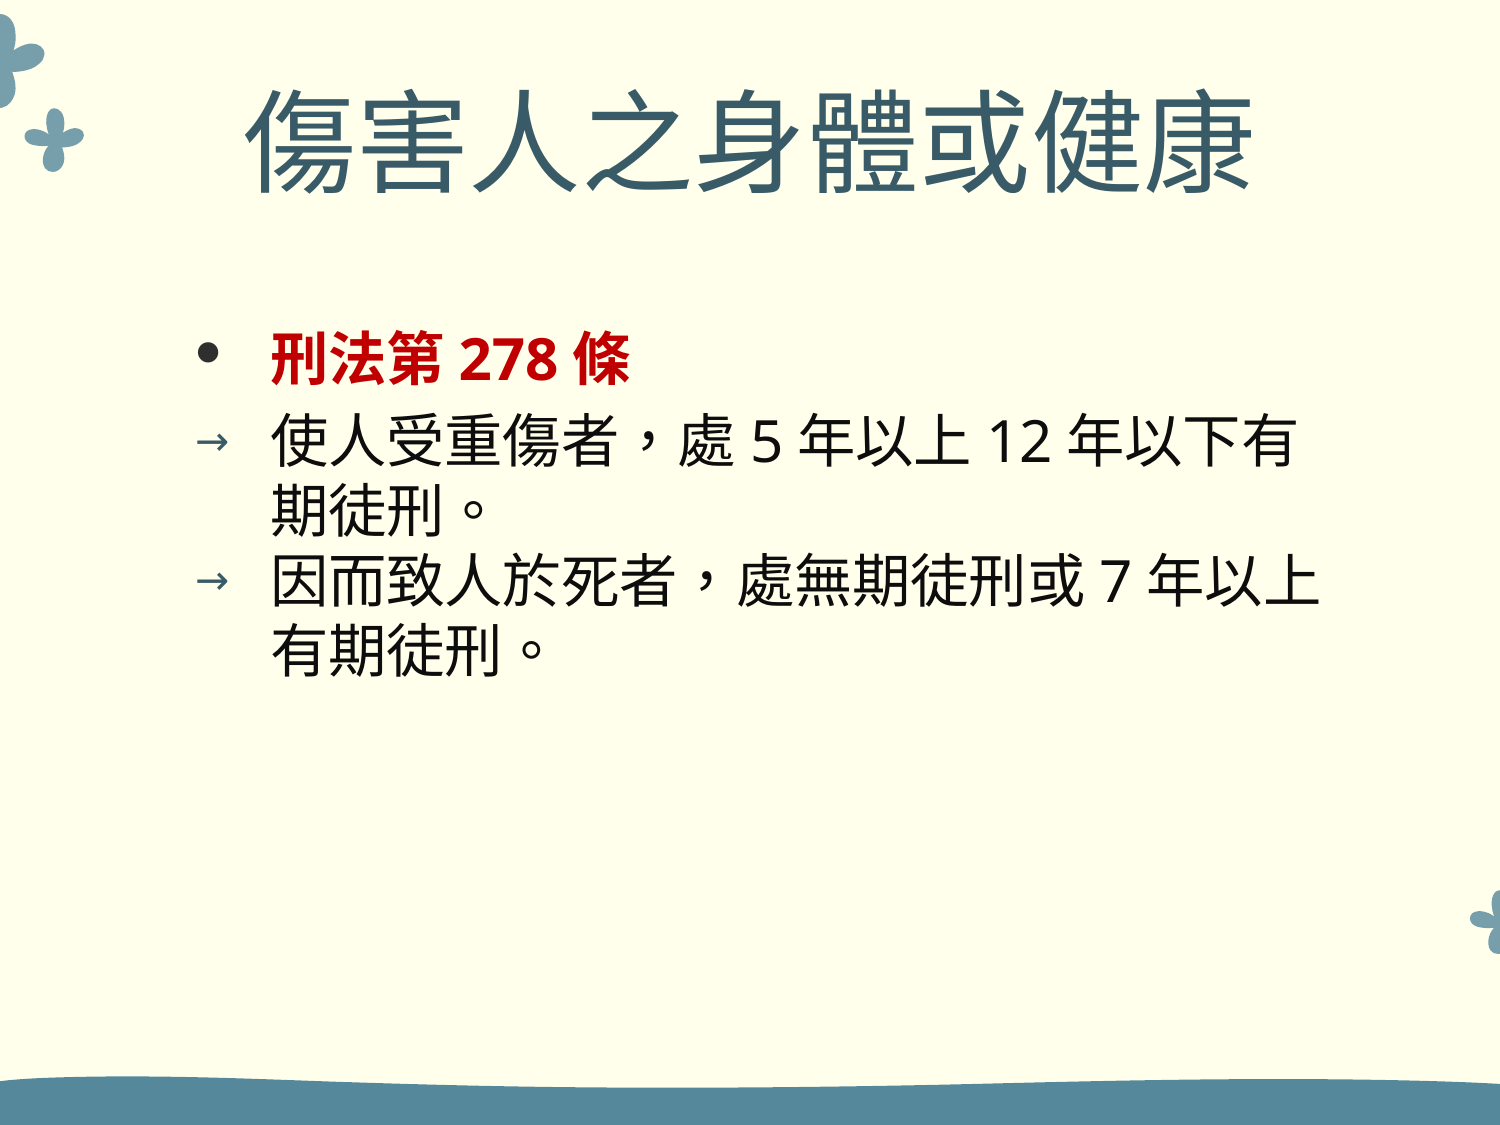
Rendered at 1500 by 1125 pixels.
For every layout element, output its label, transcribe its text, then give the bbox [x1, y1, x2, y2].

text_box [24, 108, 75, 172]
text_box [1469, 890, 1500, 954]
title 傷害人之身體或健康 [75, 45, 1425, 233]
text_box [0, 1076, 1500, 1125]
list 刑法第278條 使人受重傷者，處5年以上12年以下有期徒刑。 因而致人於死者，處無期徒刑或7年以上有期徒刑。 [123, 314, 1341, 750]
text_box [0, 14, 45, 108]
